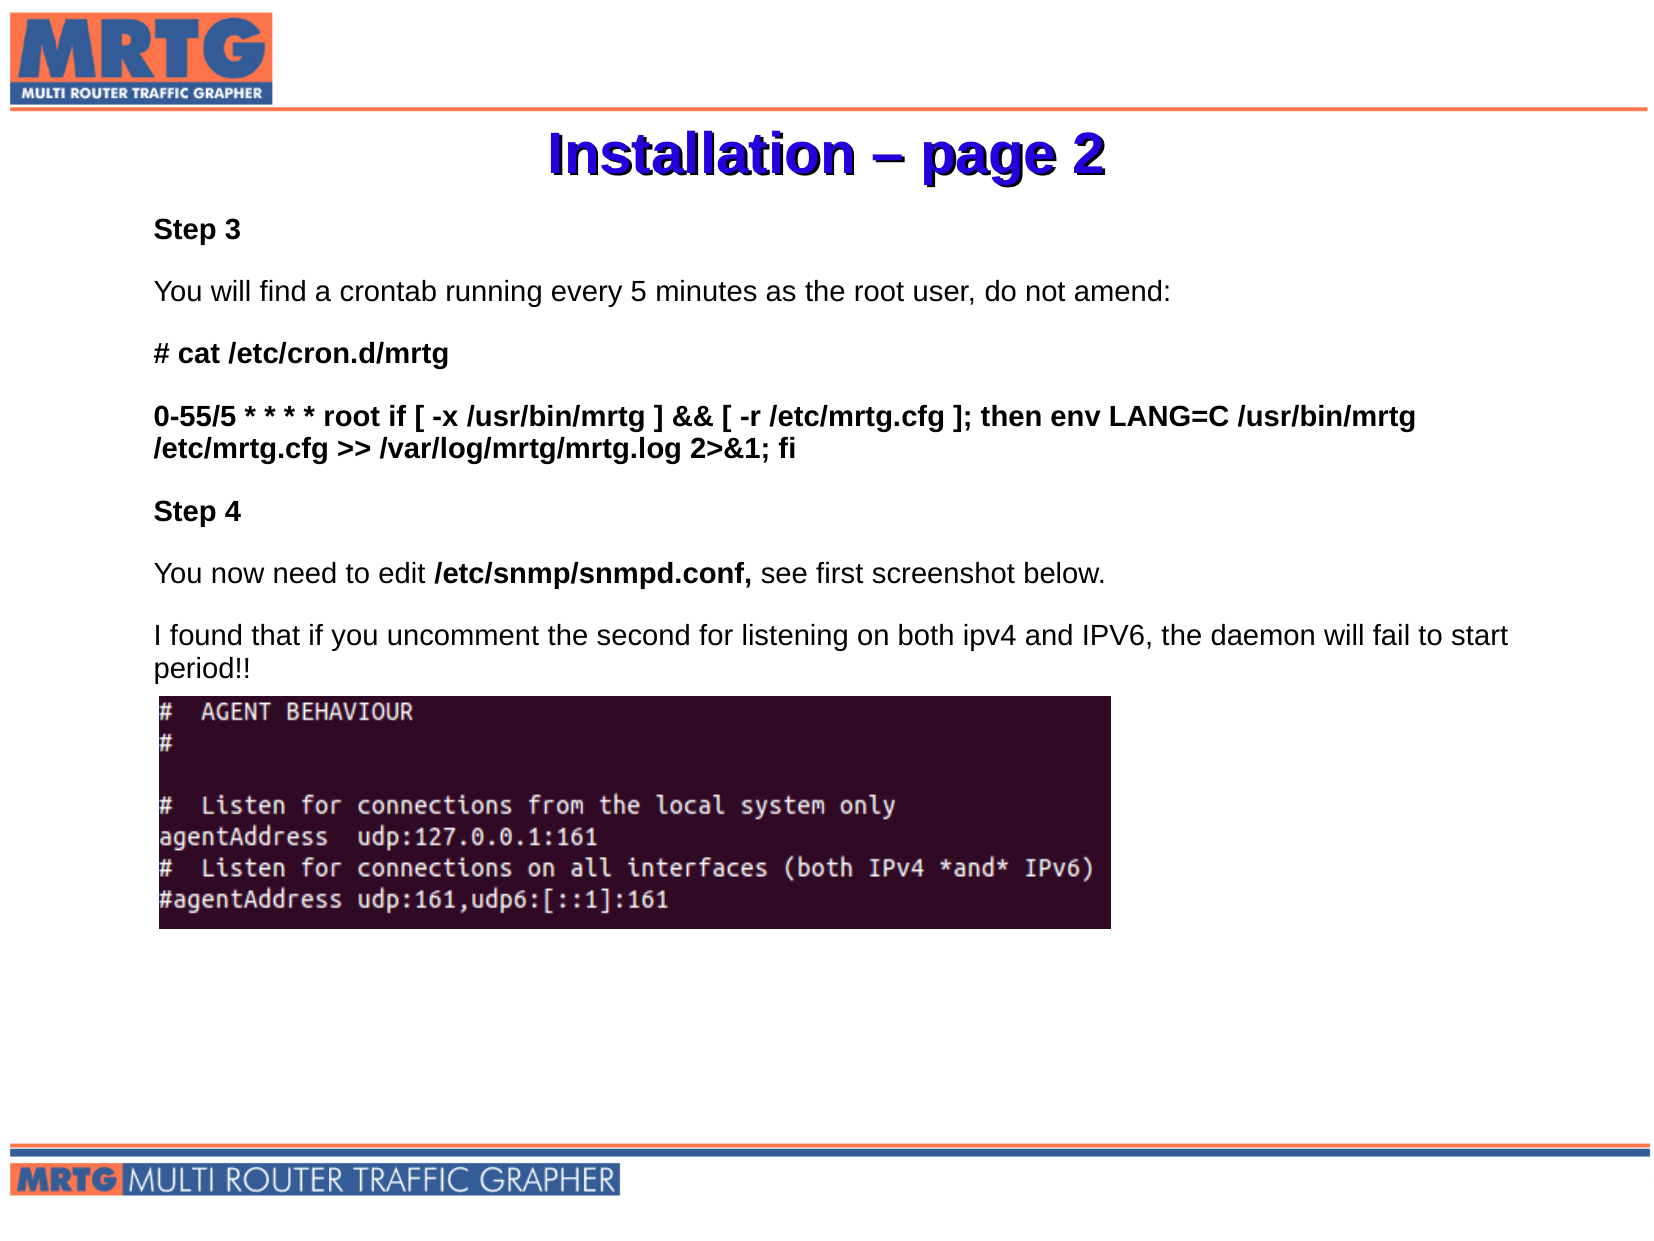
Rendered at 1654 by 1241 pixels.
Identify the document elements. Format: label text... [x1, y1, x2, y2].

title Installation – page 2 [82, 120, 1571, 186]
list Step 3 You will find a crontab running every 5 minutes as the root user, do not amend: # cat /etc/cron.d/mrtg 0-55/5 * * * * root if [ -x /usr/bin/mrtg ] && [ -r /etc/mrtg.cfg ]; then env LANG=C /usr/bin/mrtg /etc/mrtg.cfg >> /var/log/mrtg/mrtg.log 2>&1; fi Step 4 You now need to edit /etc/snmp/snmpd.conf, see first screenshot below. I found that if you uncomment the second for listening on both ipv4 and IPV6, the daemon will fail to start period!! [82, 212, 1571, 1109]
picture [159, 696, 1111, 929]
picture [0, 1136, 1654, 1241]
picture [0, 1, 1654, 119]
